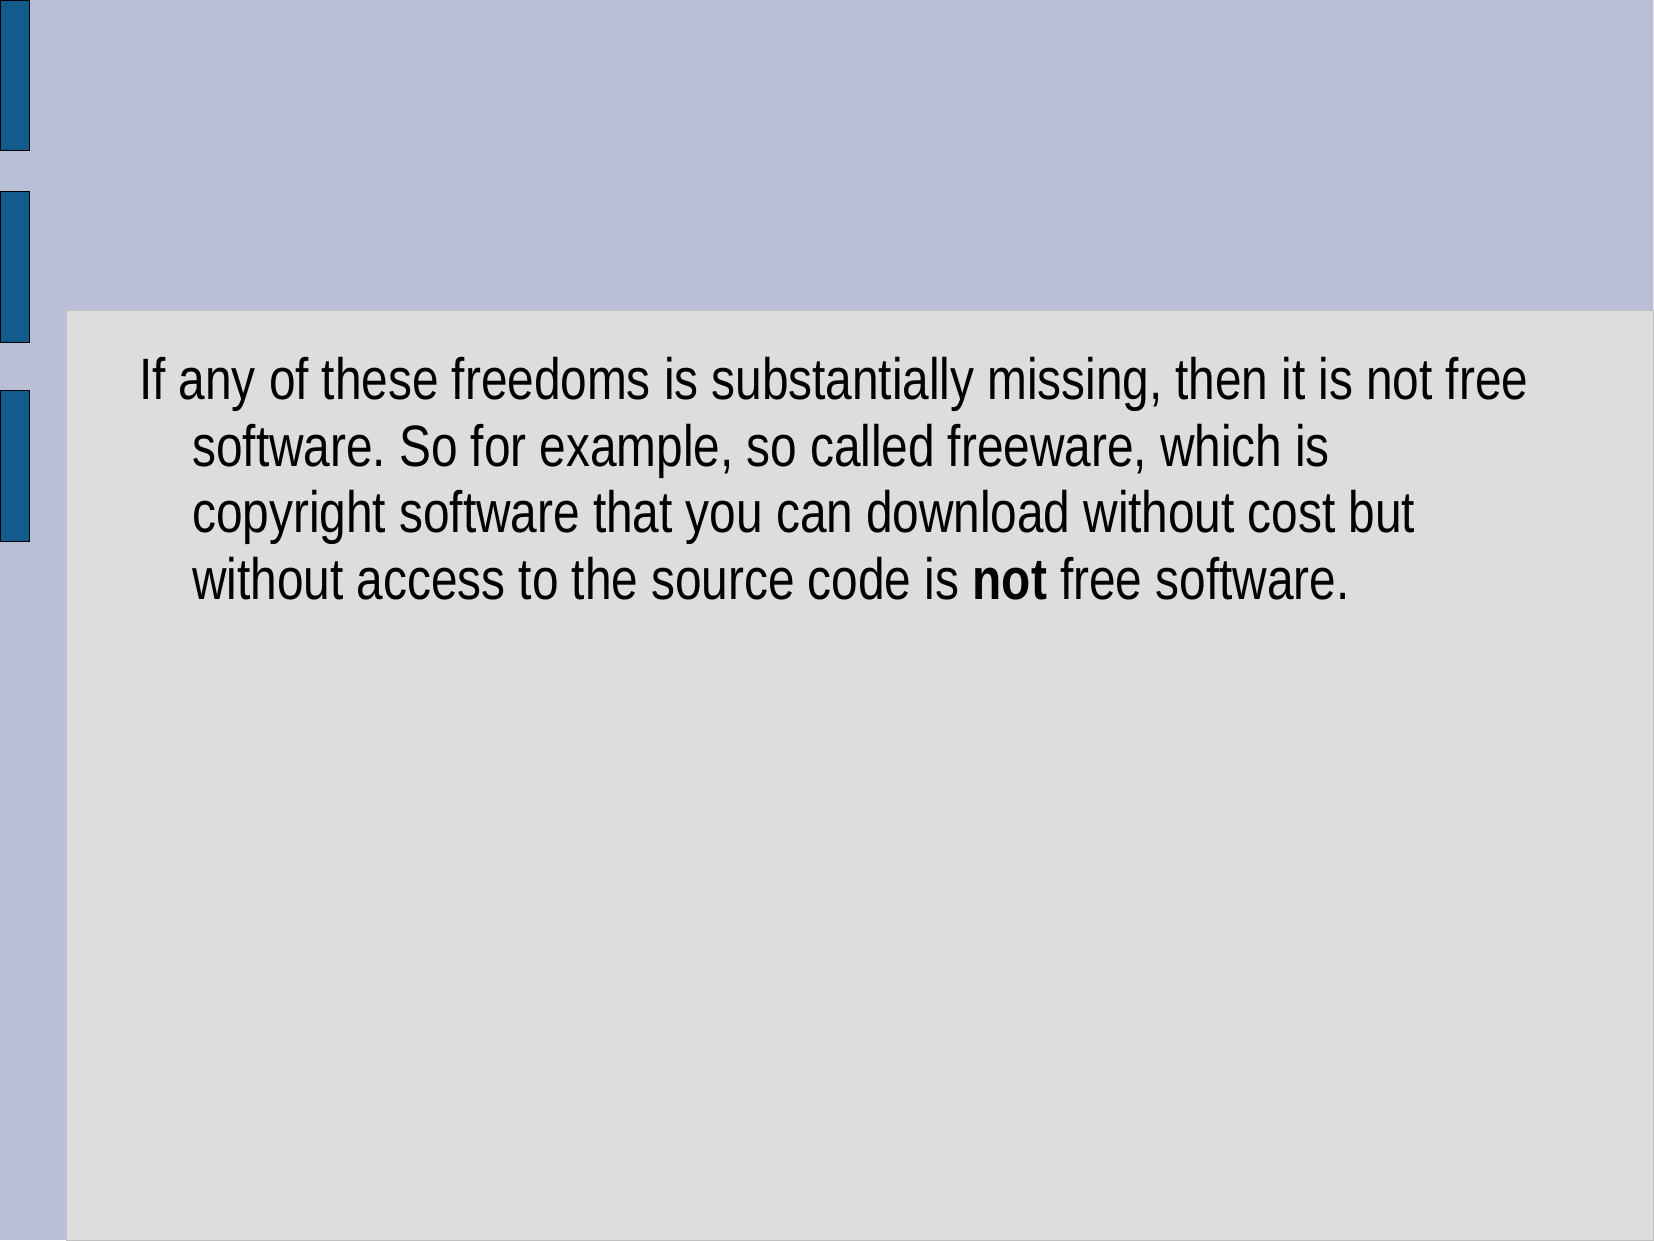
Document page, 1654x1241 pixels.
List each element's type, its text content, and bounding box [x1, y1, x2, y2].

list If any of these freedoms is substantially missing, then it is not free software. So for example, so called freeware, which is copyright software that you can download without cost but without access to the source code is not free software. [121, 344, 1534, 1127]
